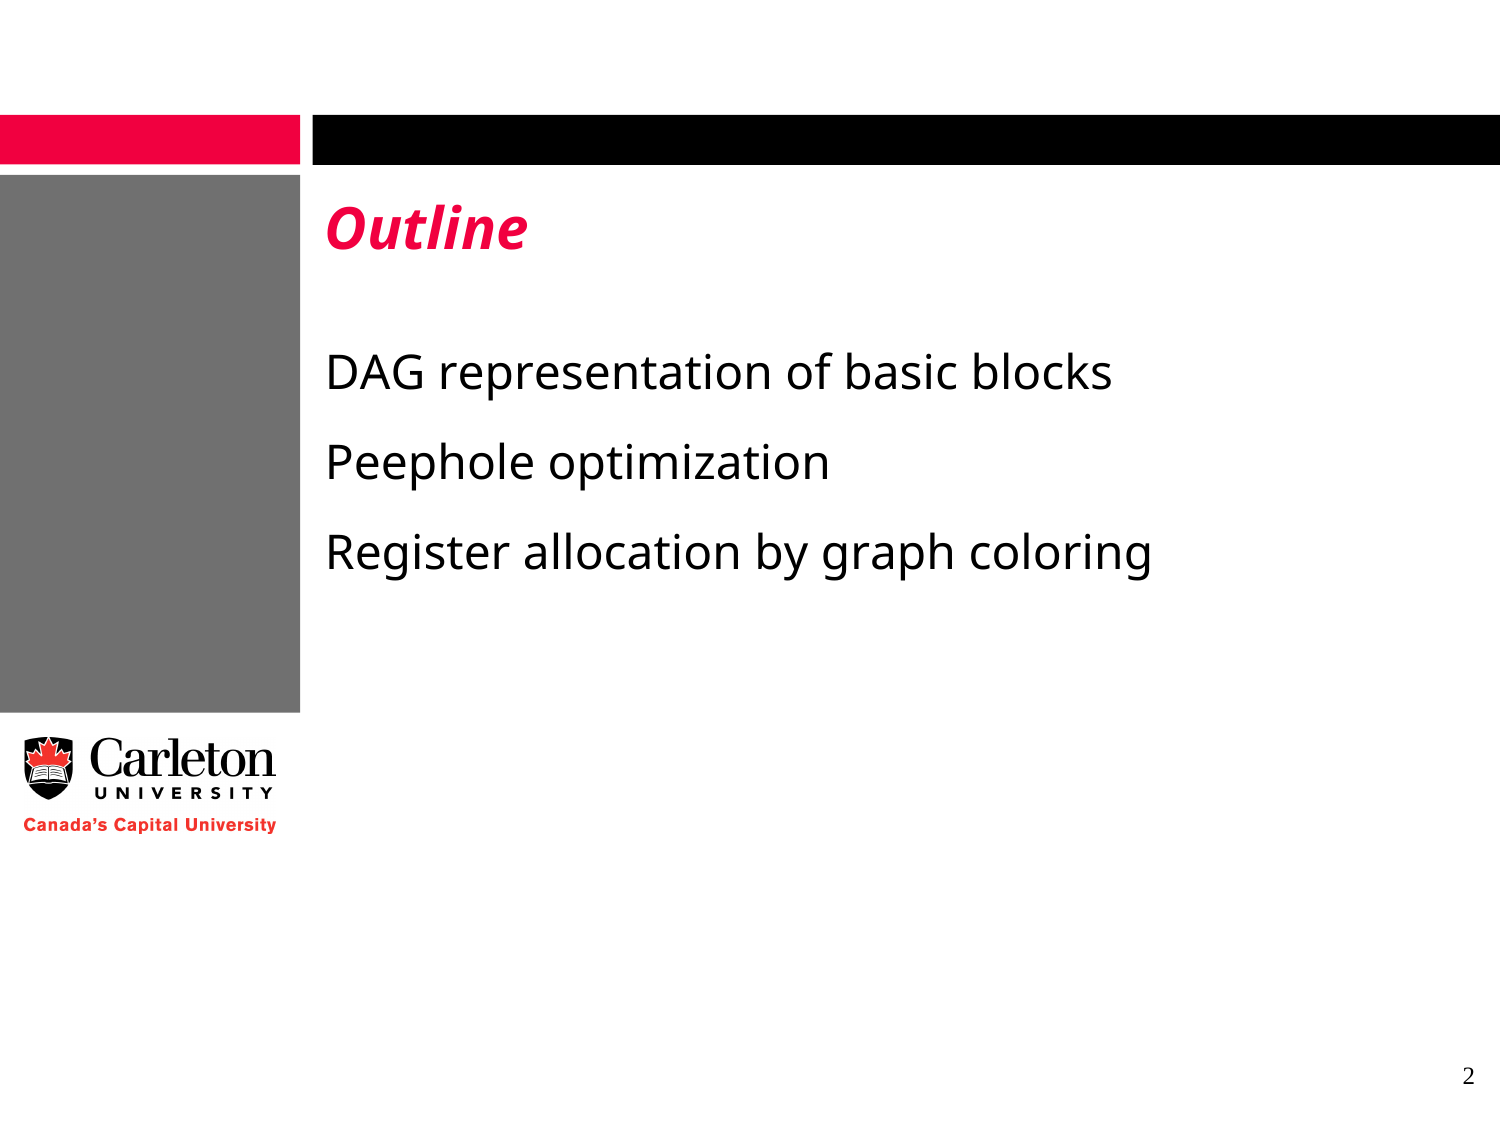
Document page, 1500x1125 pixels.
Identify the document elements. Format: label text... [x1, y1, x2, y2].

list DAG representation of basic blocks Peephole optimization Register allocation by graph coloring [324, 324, 1450, 1051]
title Outline [324, 187, 1450, 324]
picture [24, 737, 276, 834]
